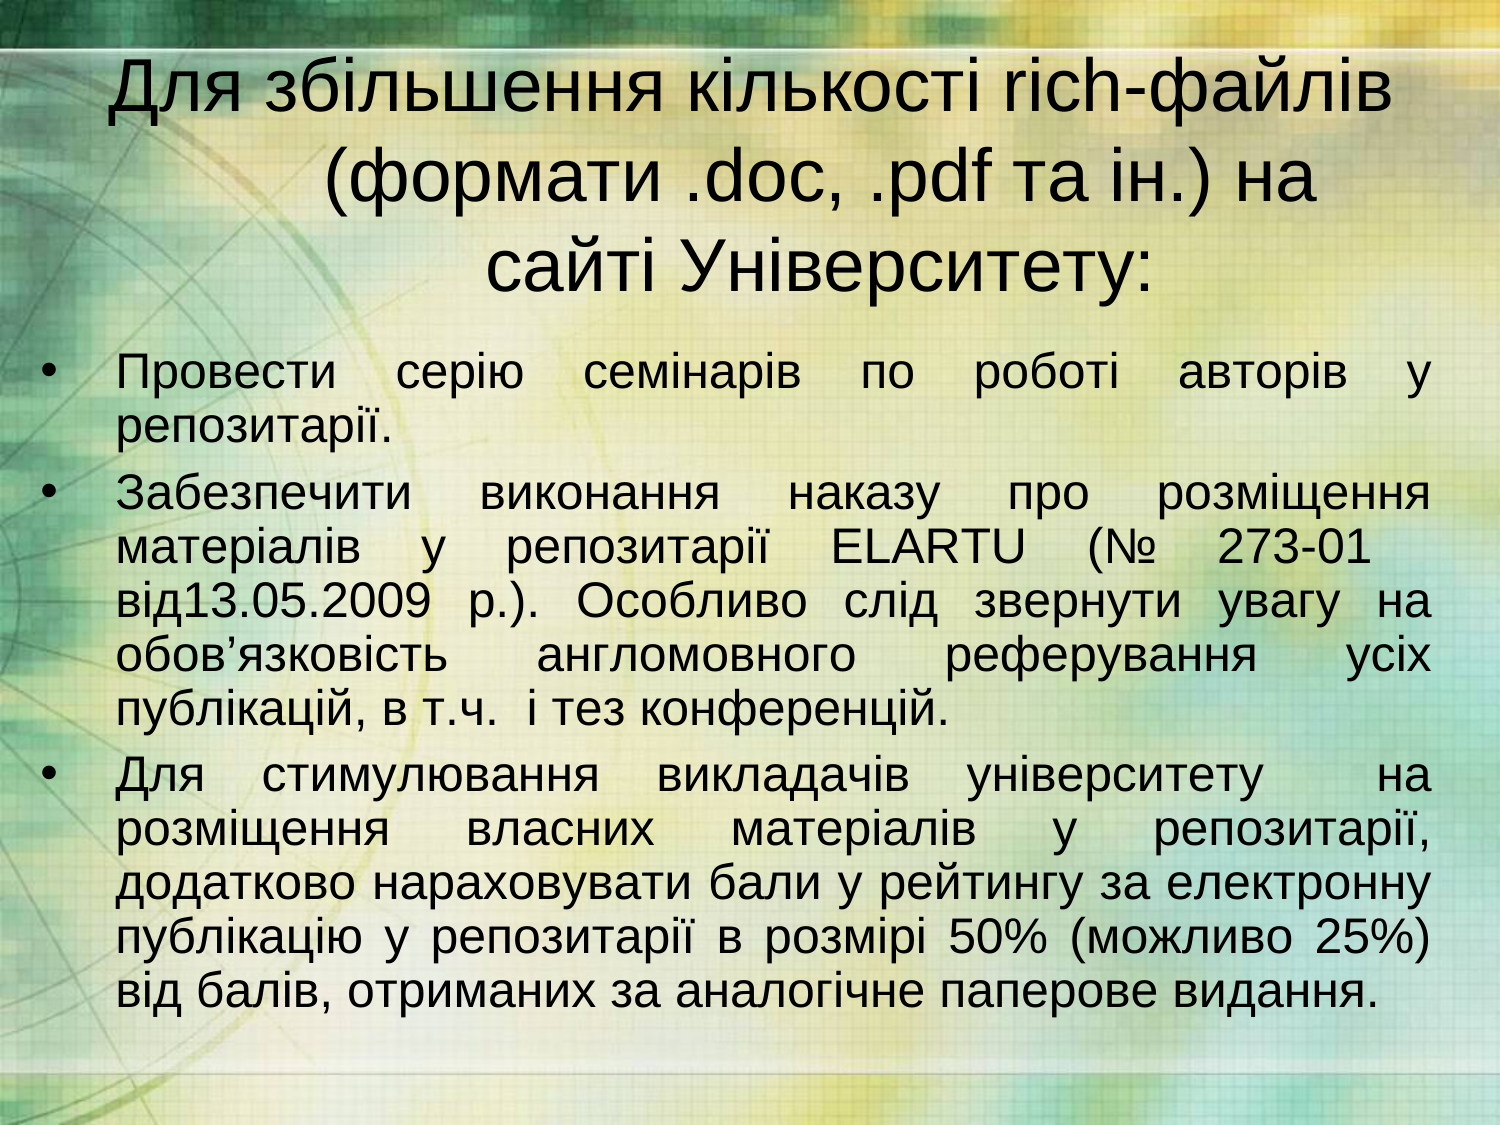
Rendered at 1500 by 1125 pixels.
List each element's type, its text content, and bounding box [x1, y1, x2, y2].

picture [0, 0, 1500, 1125]
list Провести серію семінарів по роботі авторів у репозитарії. Забезпечити виконання наказу про розміщення матеріалів у репозитарії ELARTU (№ 273-01 від13.05.2009 р.). Особливо слід звернути увагу на обов’язковість англомовного реферування усіх публікацій, в т.ч. і тез конференцій. Для стимулювання викладачів університету на розміщення власних матеріалів у репозитарії, додатково нараховувати бали у рейтингу за електронну публікацію у репозитарії в розмірі 50% (можливо 25%) від балів, отриманих за аналогічне паперове видання. [0, 337, 1447, 1075]
title Для збільшення кількості rich-файлів (формати .doc, .pdf та ін.) на сайті Університету: [76, 29, 1427, 315]
